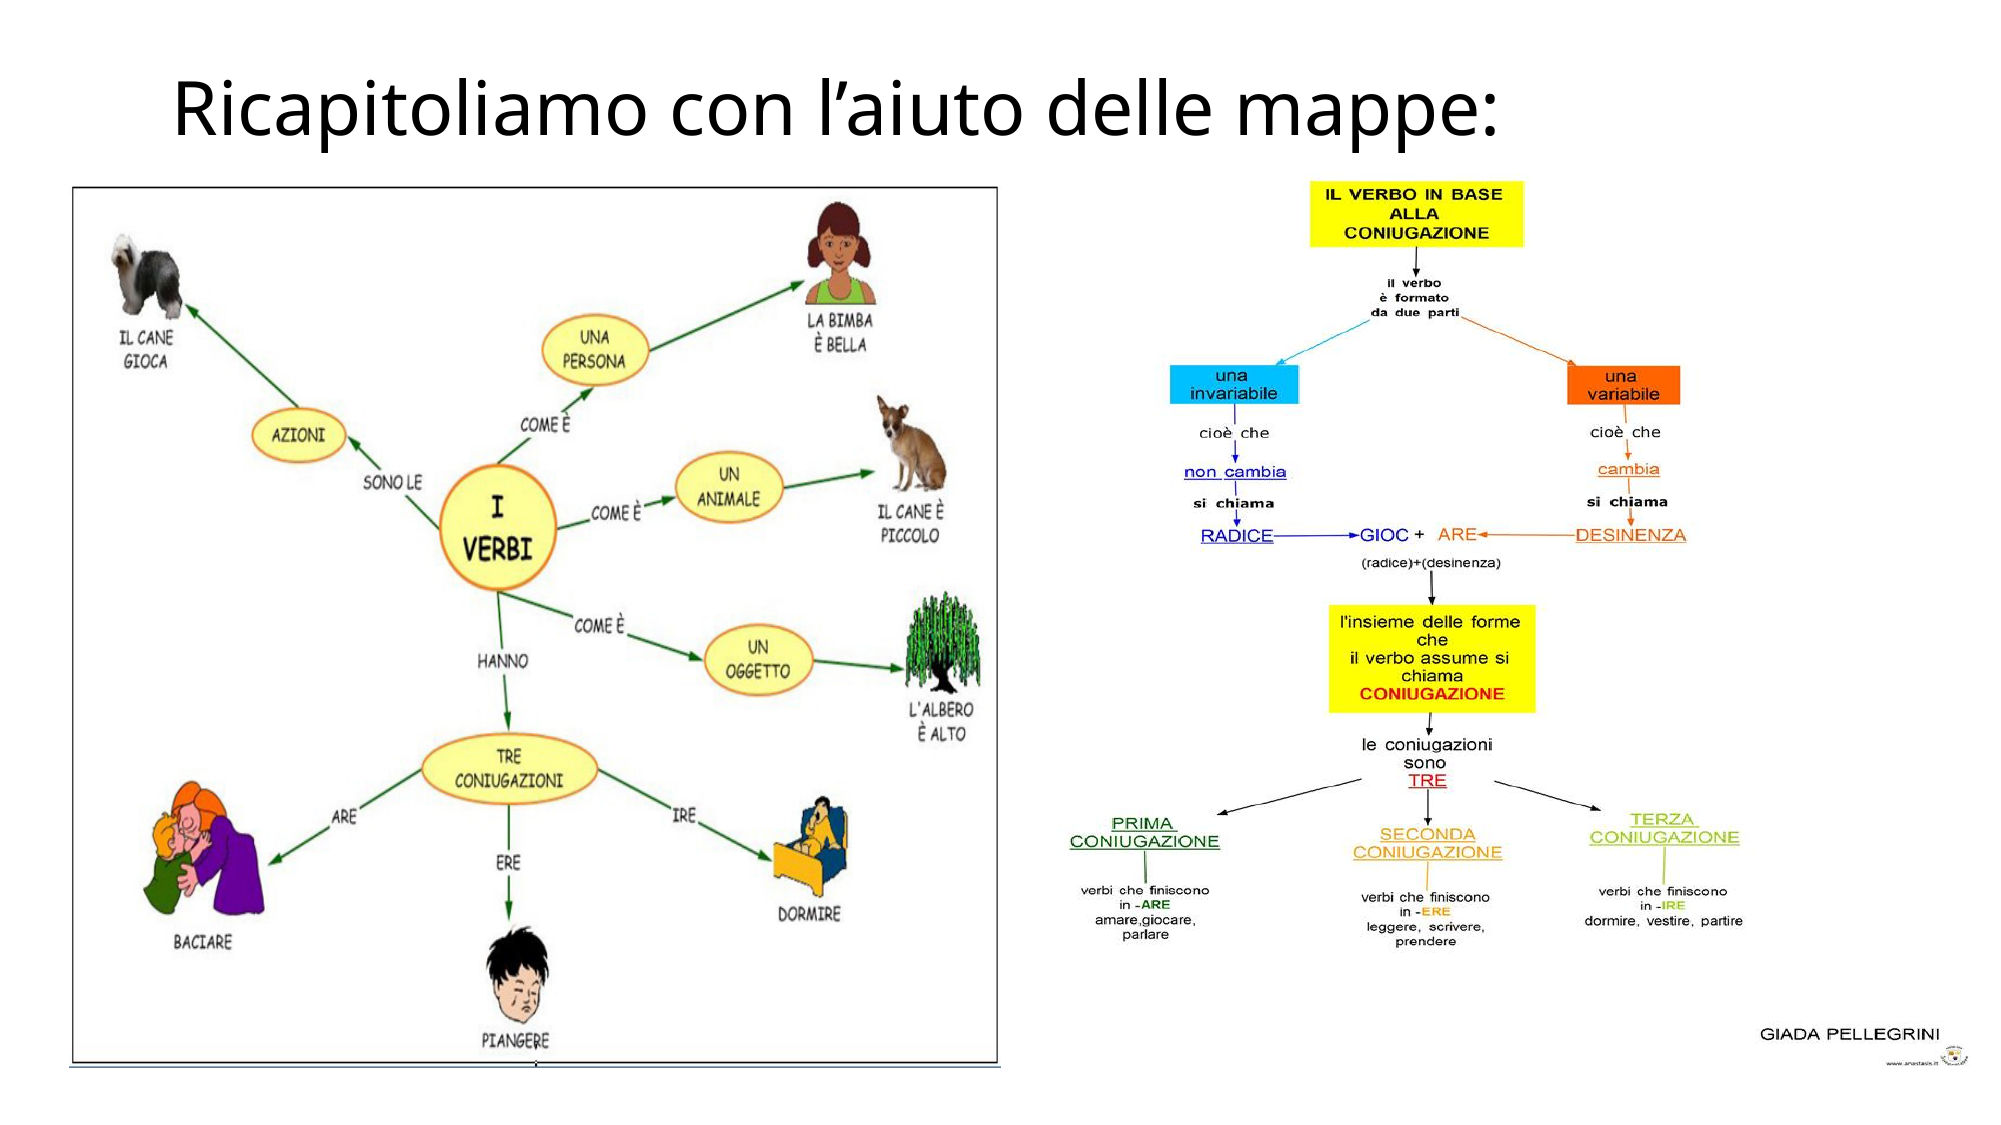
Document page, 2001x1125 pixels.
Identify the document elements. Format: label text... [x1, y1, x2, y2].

picture [1040, 144, 1970, 1066]
picture [69, 184, 1001, 1068]
title Ricapitoliamo con l’aiuto delle mappe: [137, 59, 1863, 162]
